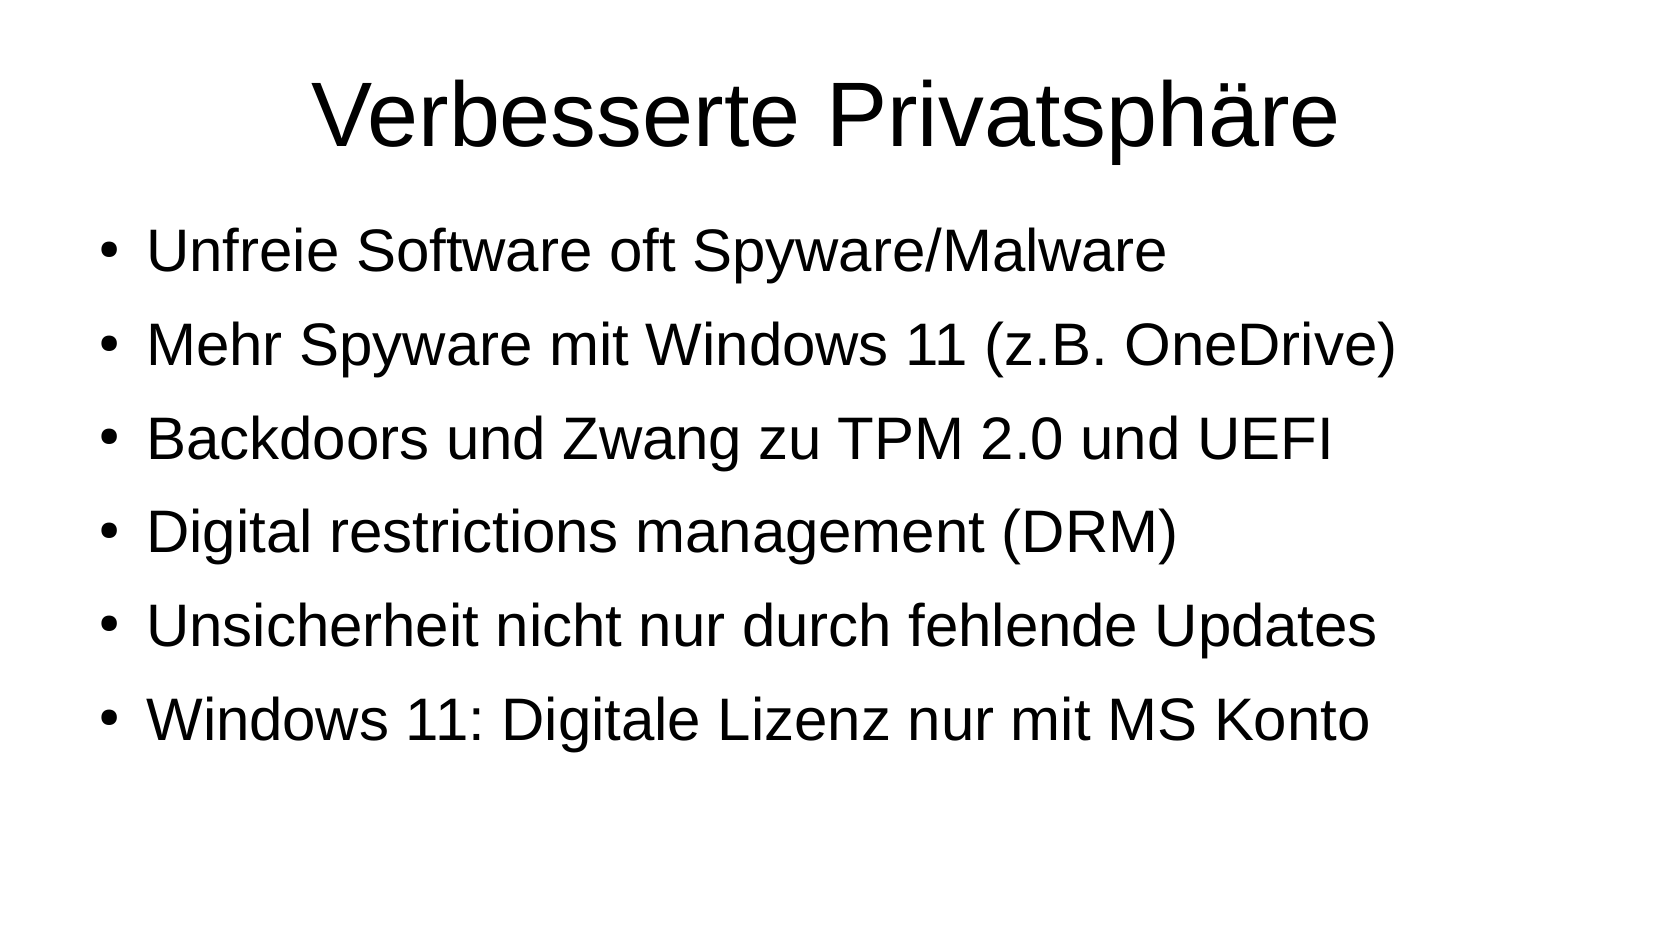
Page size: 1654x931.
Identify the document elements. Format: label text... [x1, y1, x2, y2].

list Unfreie Software oft Spyware/Malware Mehr Spyware mit Windows 11 (z.B. OneDrive) Backdoors und Zwang zu TPM 2.0 und UEFI Digital restrictions management (DRM) Unsicherheit nicht nur durch fehlende Updates Windows 11: Digitale Lizenz nur mit MS Konto [82, 217, 1571, 758]
title Verbesserte Privatsphäre [82, 37, 1571, 193]
